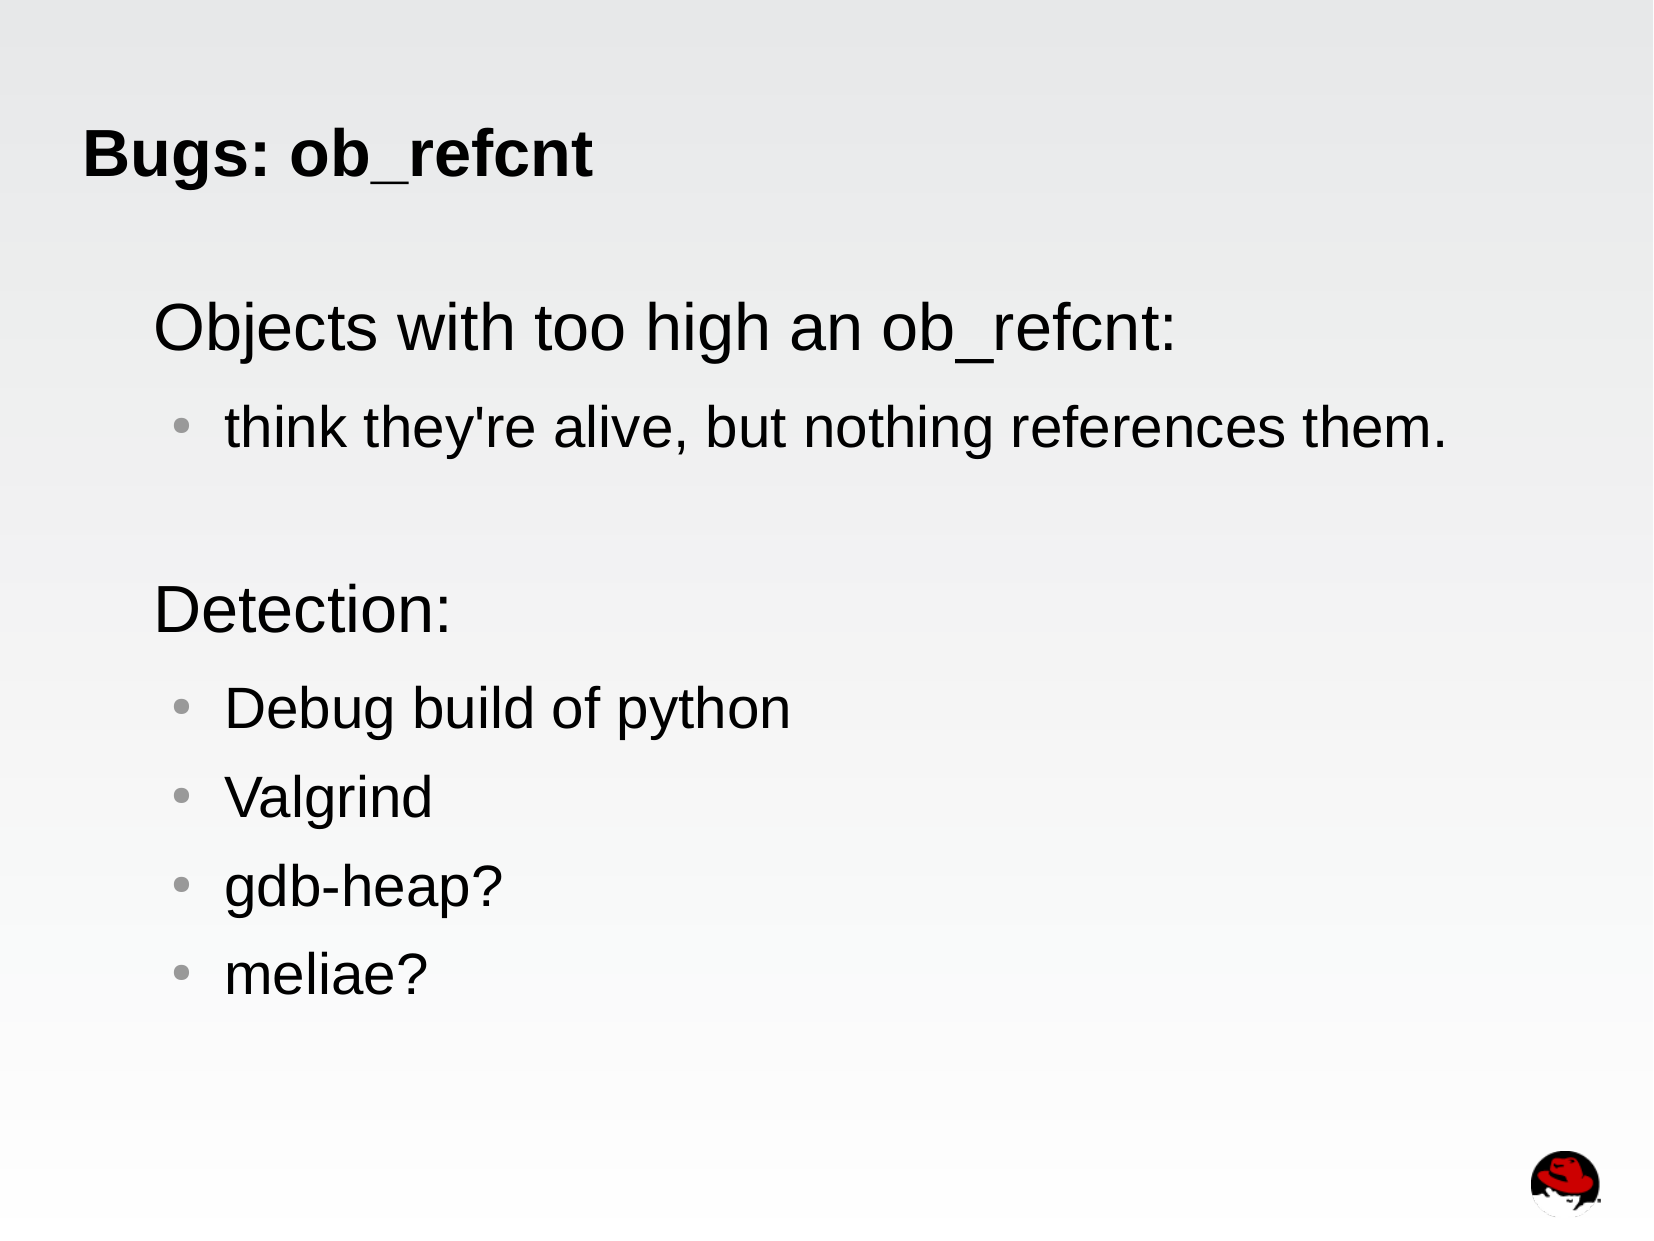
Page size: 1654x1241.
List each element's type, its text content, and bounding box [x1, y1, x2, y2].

list Objects with too high an ob_refcnt: think they're alive, but nothing references them. Detection: Debug build of python Valgrind gdb-heap? meliae? [82, 290, 1571, 1109]
title Bugs: ob_refcnt [82, 49, 1571, 257]
picture [0, 0, 1654, 1241]
